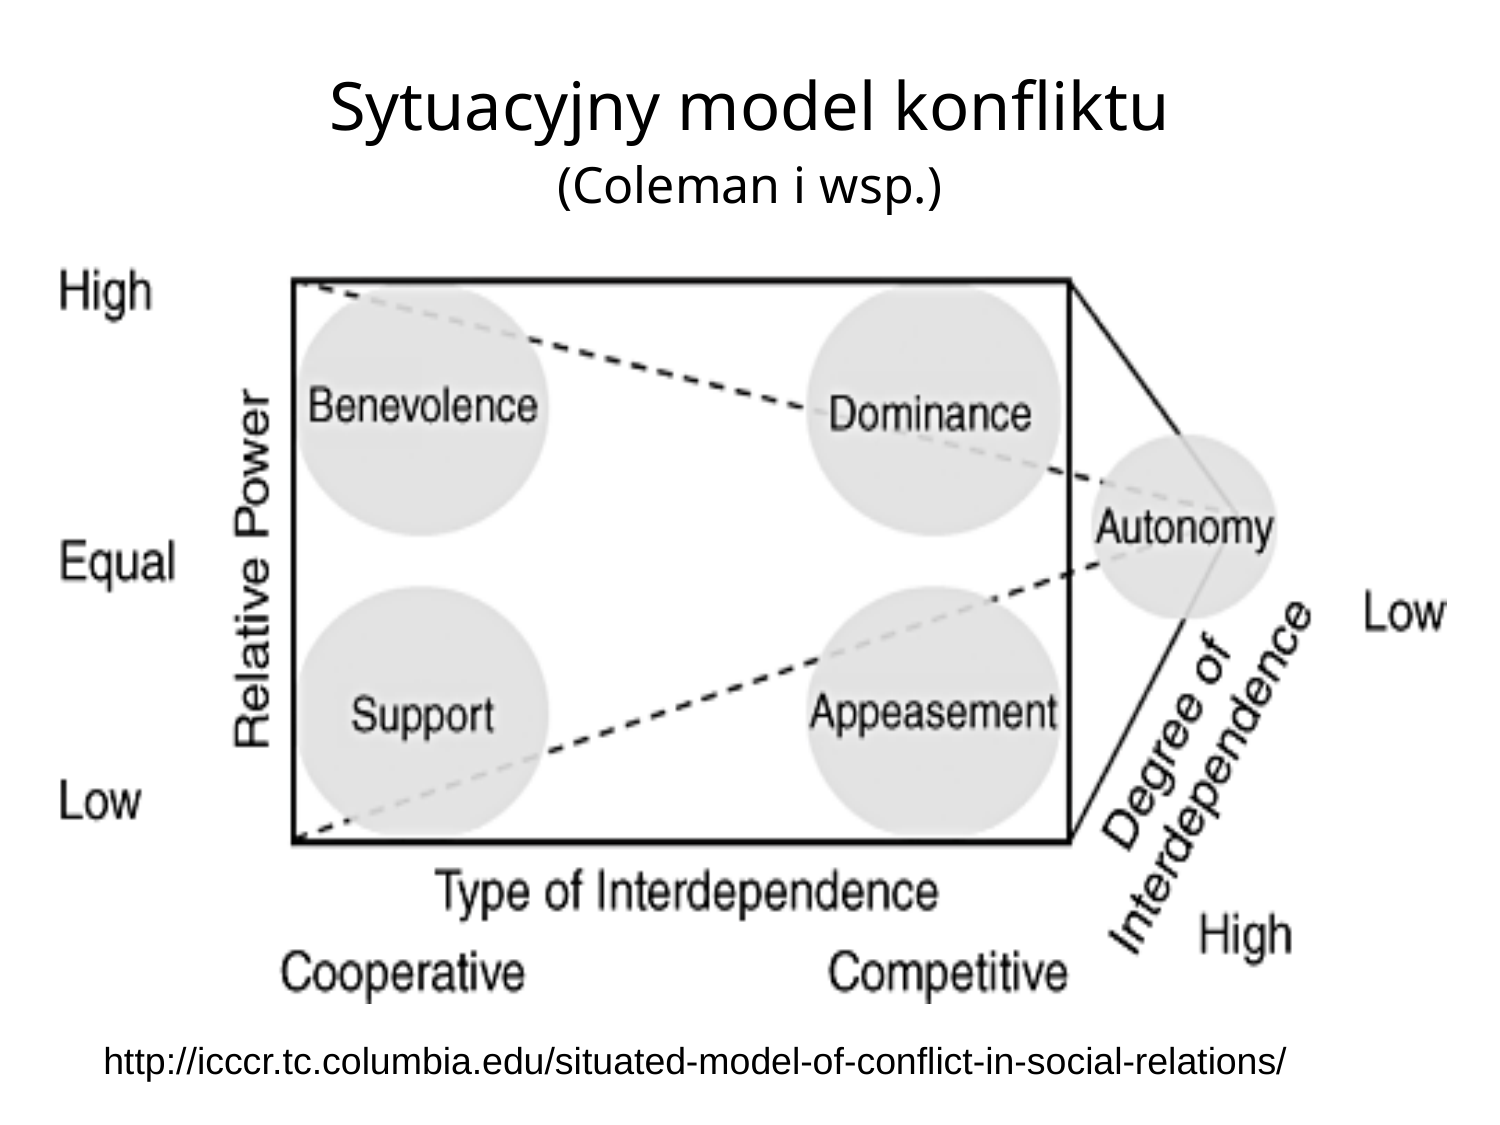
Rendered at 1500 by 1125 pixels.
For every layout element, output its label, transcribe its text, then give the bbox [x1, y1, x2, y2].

title Sytuacyjny model konfliktu (Coleman i wsp.) [75, 45, 1425, 233]
text_box http://icccr.tc.columbia.edu/situated-model-of-conflict-in-social-relations/ [88, 1033, 1302, 1125]
picture [59, 265, 1447, 1004]
